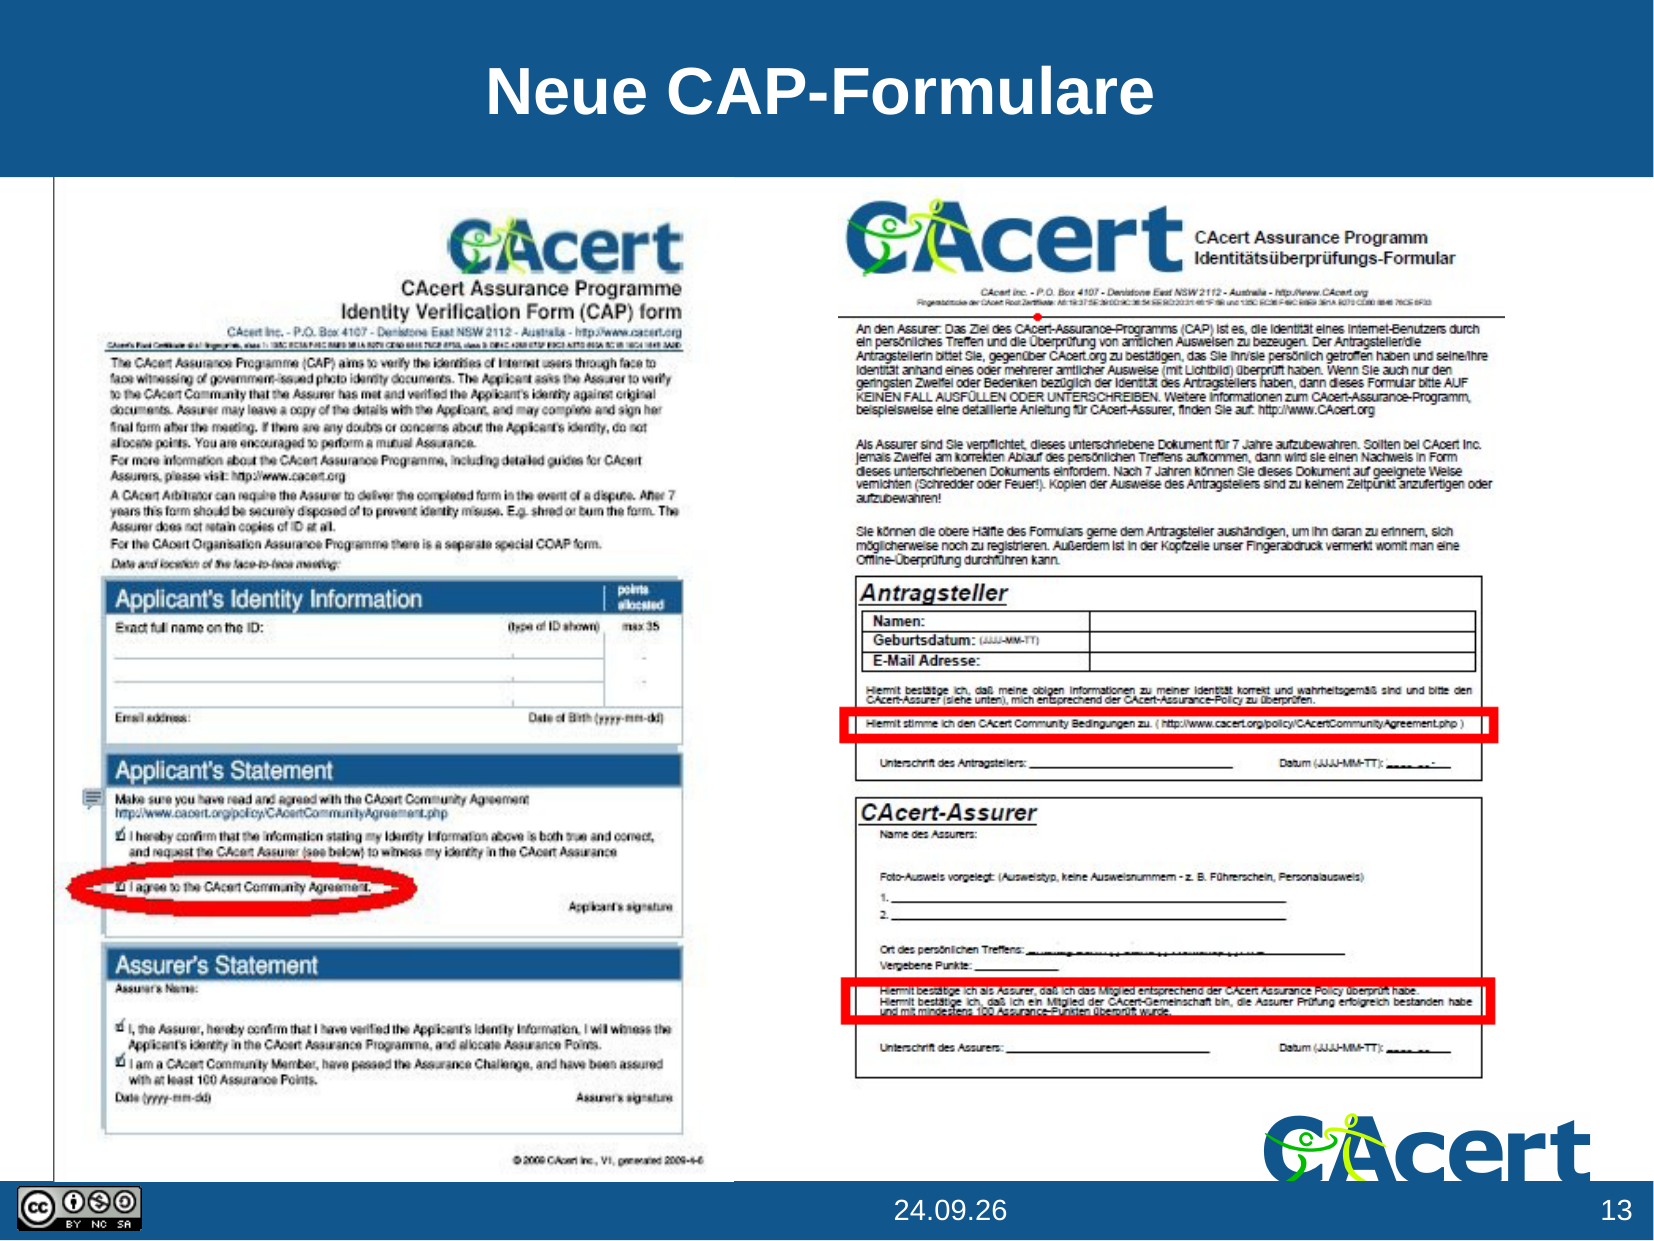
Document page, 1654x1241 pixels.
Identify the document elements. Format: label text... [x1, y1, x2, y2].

picture [17, 1186, 142, 1231]
picture [838, 179, 1505, 1093]
picture [53, 177, 734, 1182]
picture [1263, 1112, 1591, 1181]
title Neue CAP-Formulare [76, 17, 1565, 166]
